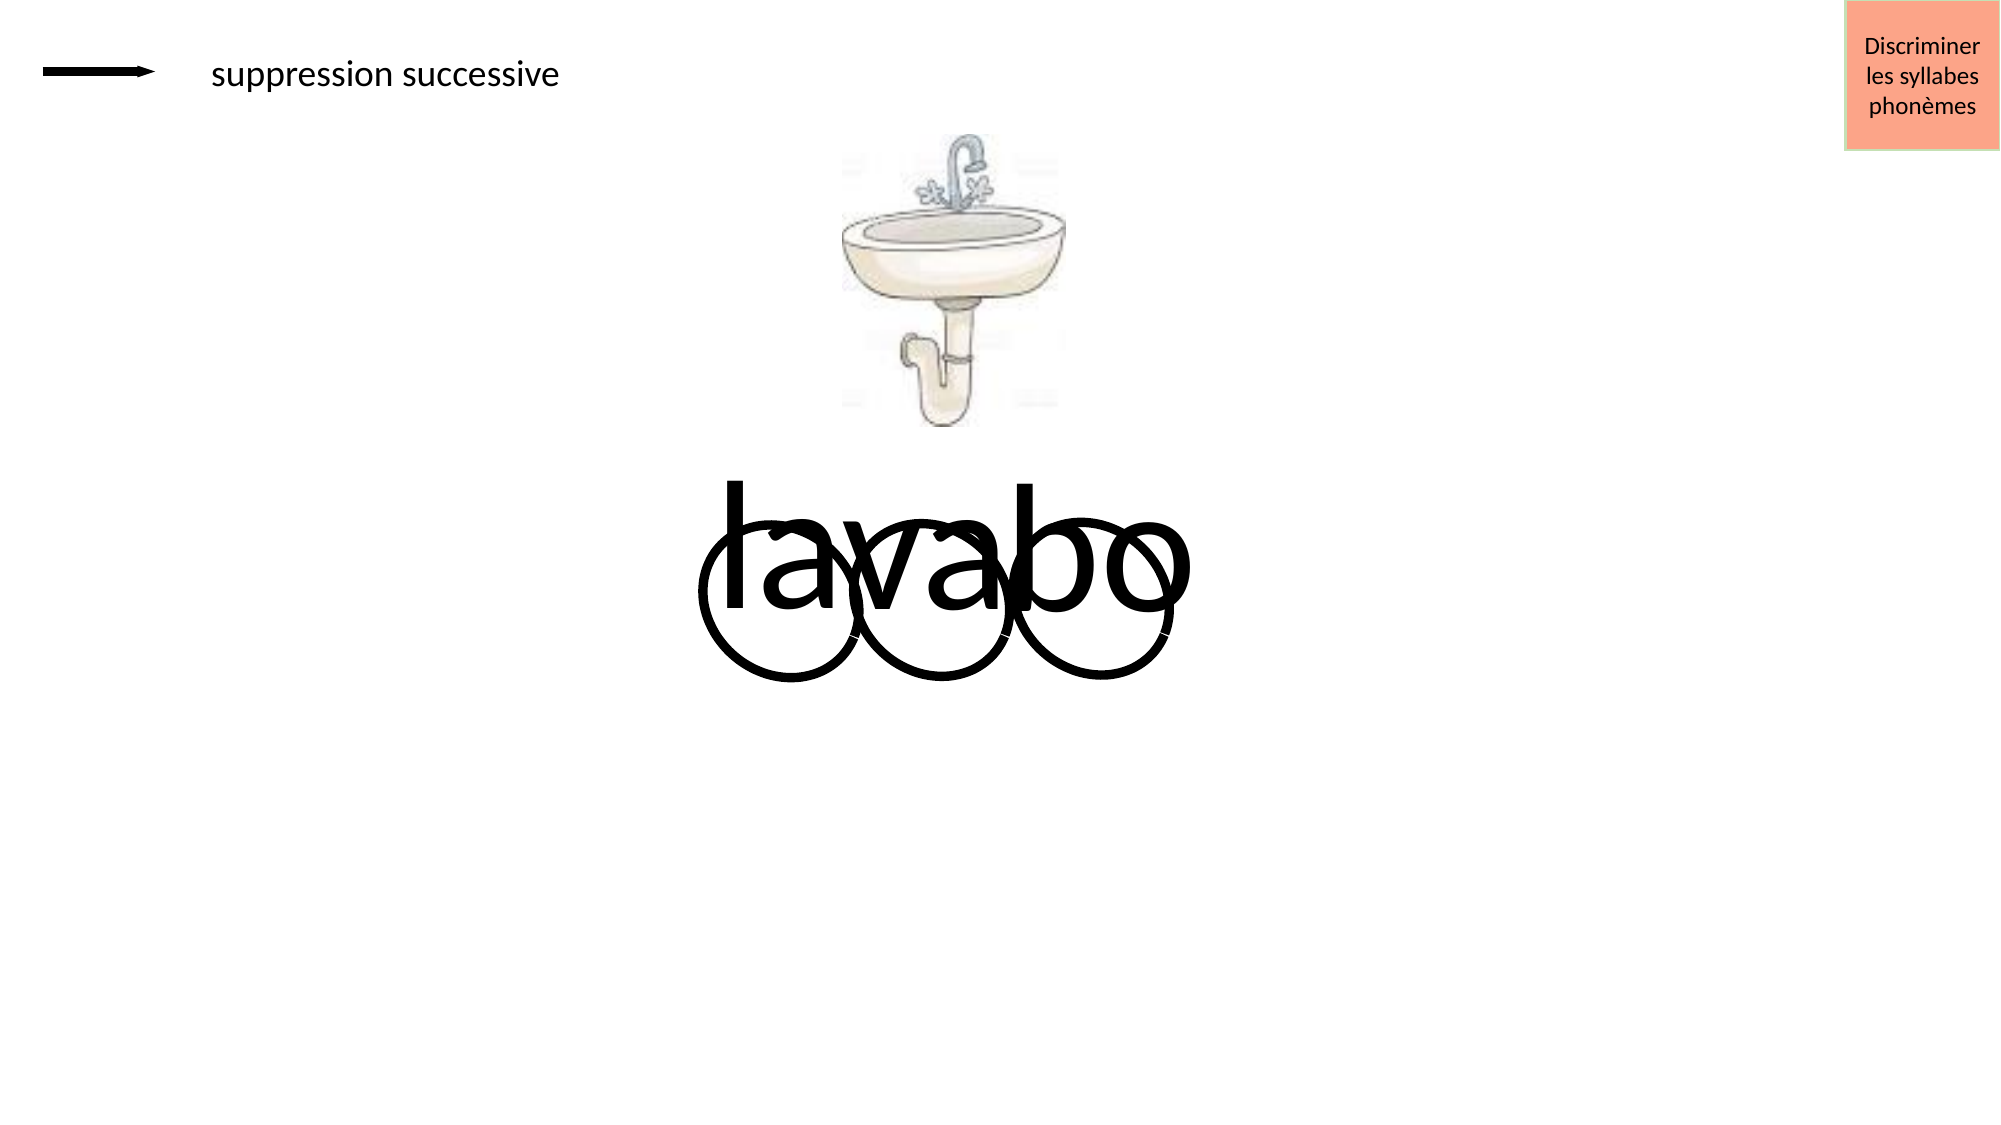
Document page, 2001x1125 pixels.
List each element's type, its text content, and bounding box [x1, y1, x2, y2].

text_box bo [989, 420, 1213, 655]
text_box va [944, 570, 982, 599]
text_box suppression successive [196, 41, 576, 101]
text_box Discriminer les syllabes phonèmes [1846, 0, 2000, 150]
picture [842, 134, 1066, 427]
text_box va [827, 419, 989, 654]
text_box la [779, 569, 817, 598]
text_box la [700, 418, 842, 653]
